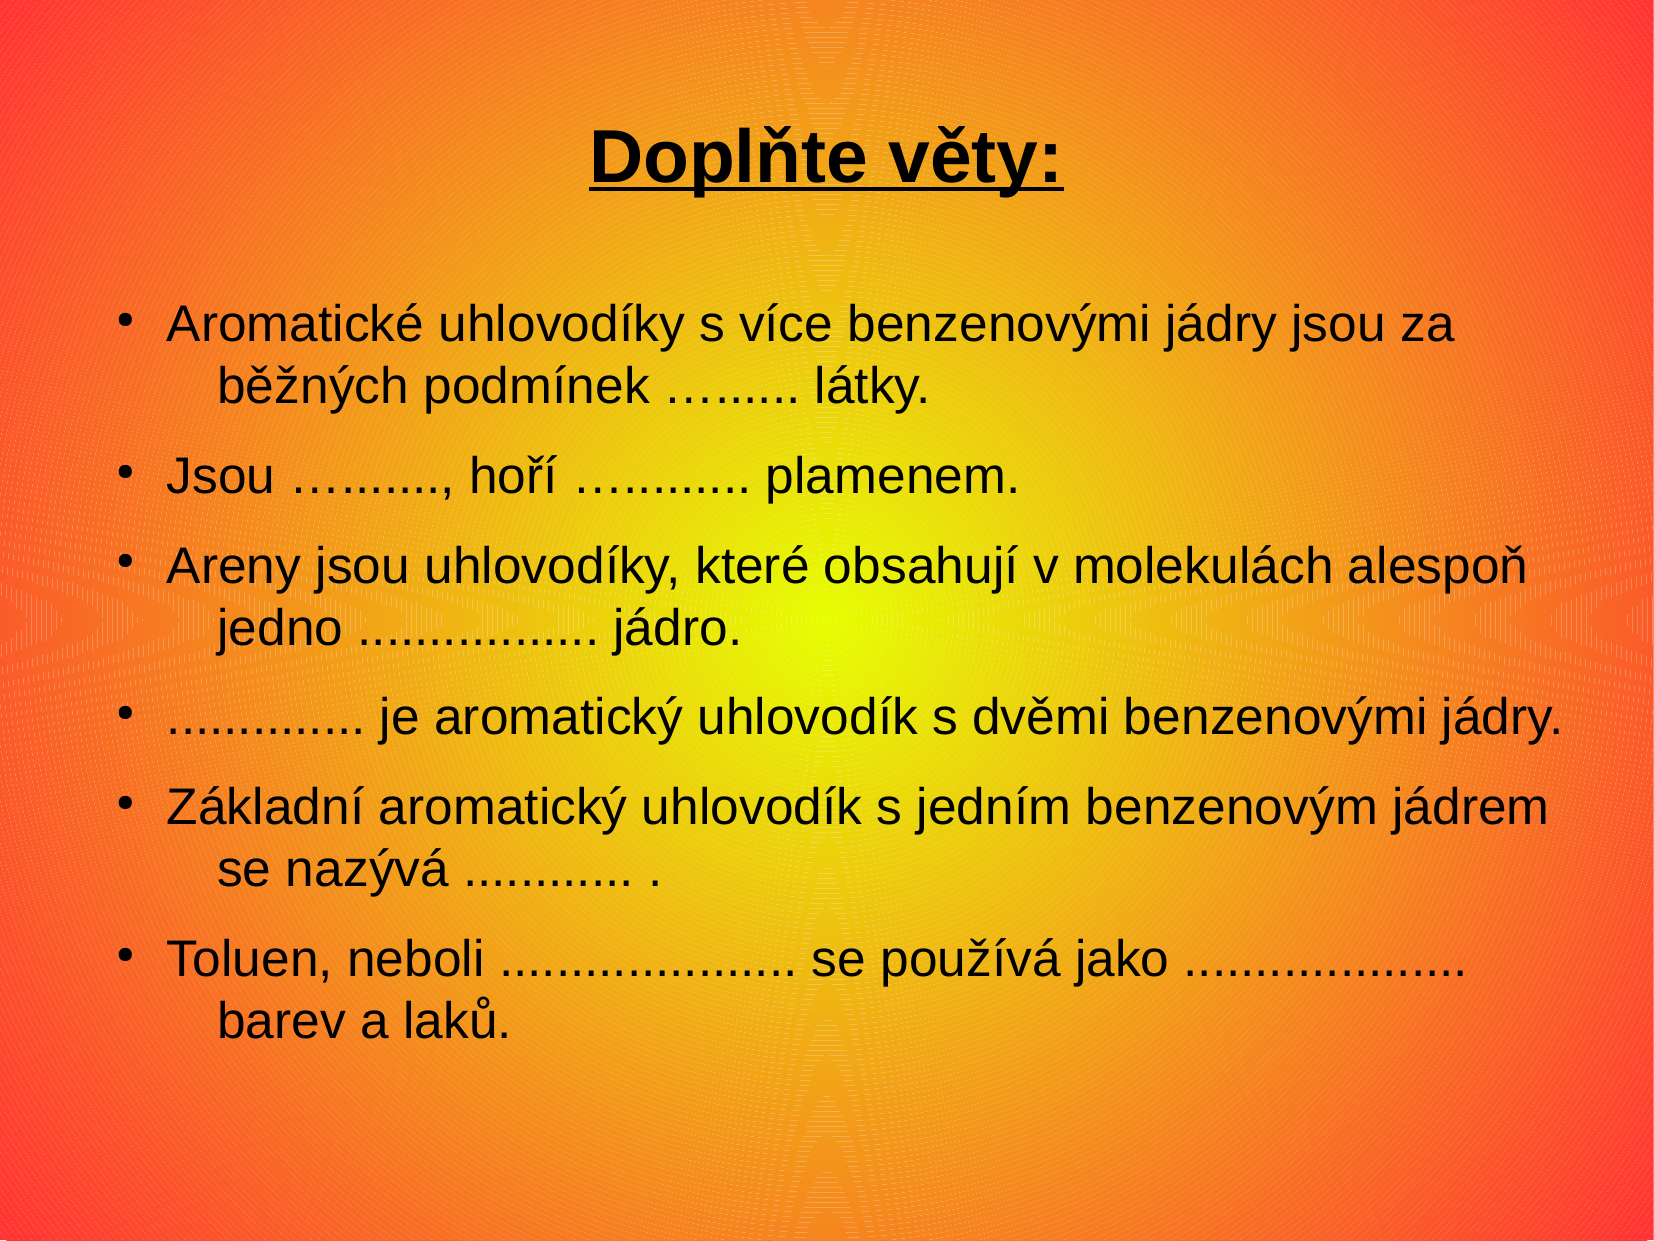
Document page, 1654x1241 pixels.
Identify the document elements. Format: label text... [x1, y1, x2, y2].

title Doplňte věty: [82, 49, 1571, 257]
list Aromatické uhlovodíky s více benzenovými jádry jsou za běžných podmínek …...... látky. Jsou …......., hoří …......... plamenem. Areny jsou uhlovodíky, které obsahují v molekulách alespoň jedno ................. jádro. .............. je aromatický uhlovodík s dvěmi benzenovými jádry. Základní aromatický uhlovodík s jedním benzenovým jádrem se nazývá ............ . Toluen, neboli ..................... se používá jako .................... barev a laků. [82, 290, 1571, 1109]
